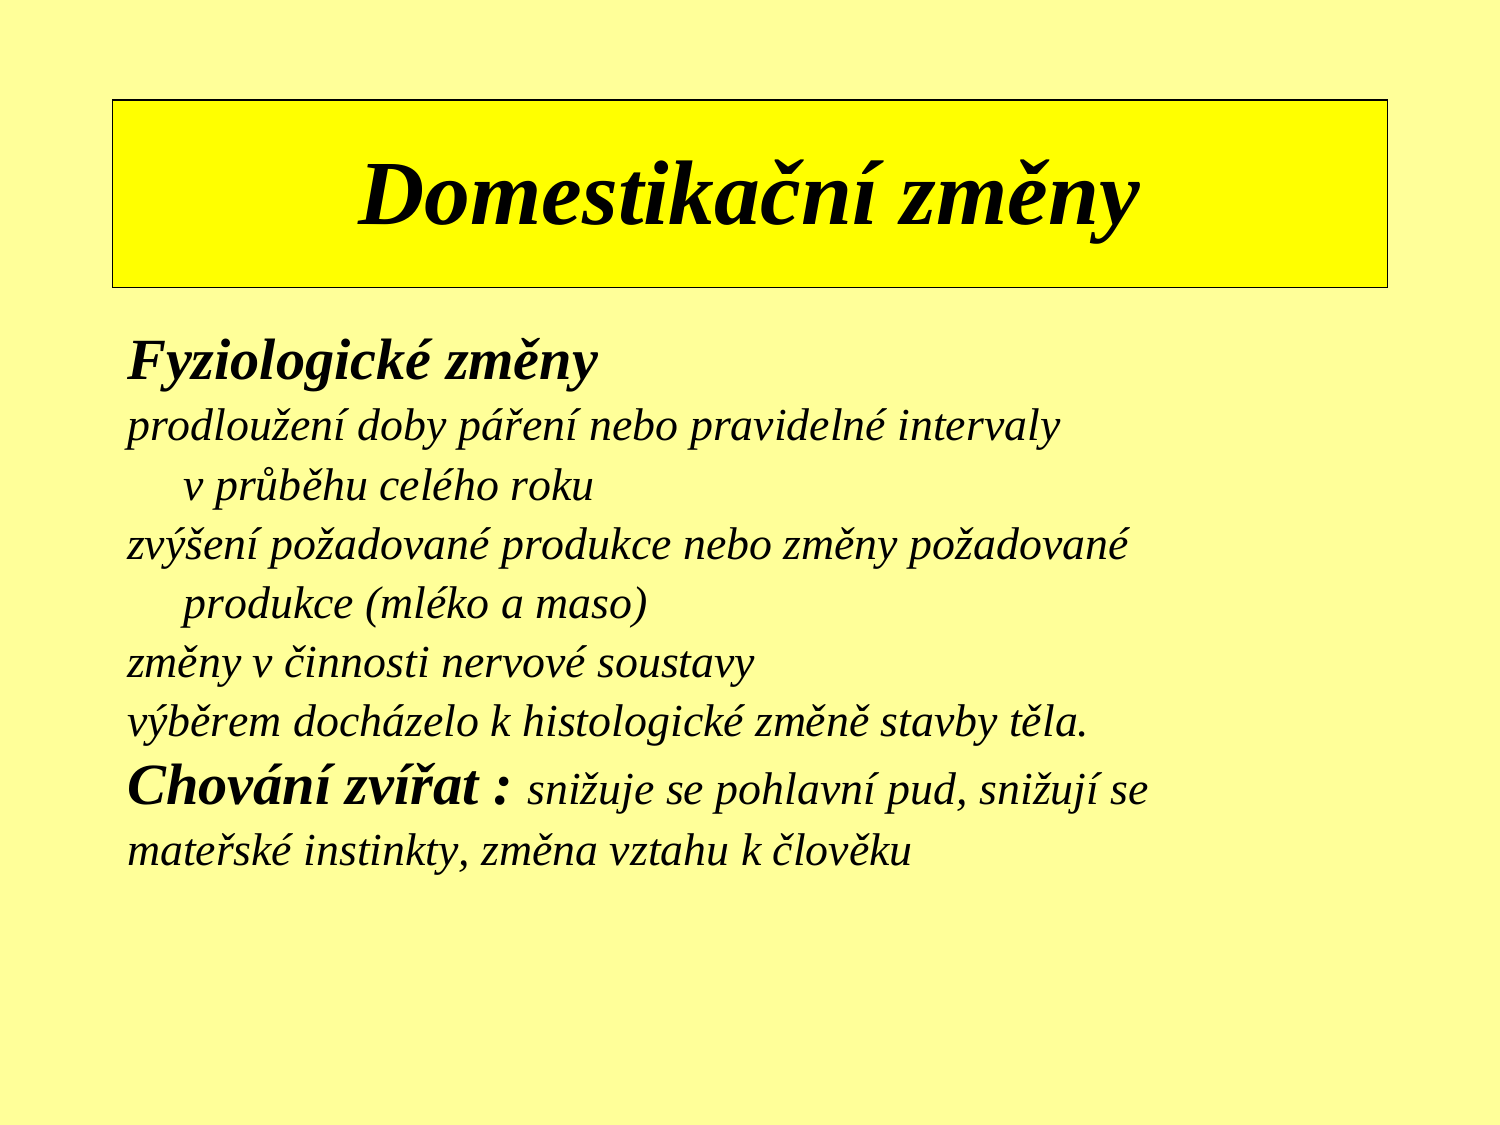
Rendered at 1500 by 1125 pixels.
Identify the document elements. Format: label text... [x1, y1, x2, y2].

title Domestikační změny [112, 99, 1388, 288]
list Fyziologické změny prodloužení doby páření nebo pravidelné intervaly v průběhu celého roku zvýšení požadované produkce nebo změny požadované produkce (mléko a maso) změny v činnosti nervové soustavy výběrem docházelo k histologické změně stavby těla. Chování zvířat : snižuje se pohlavní pud, snižují se mateřské instinkty, změna vztahu k člověku [112, 324, 1388, 1001]
